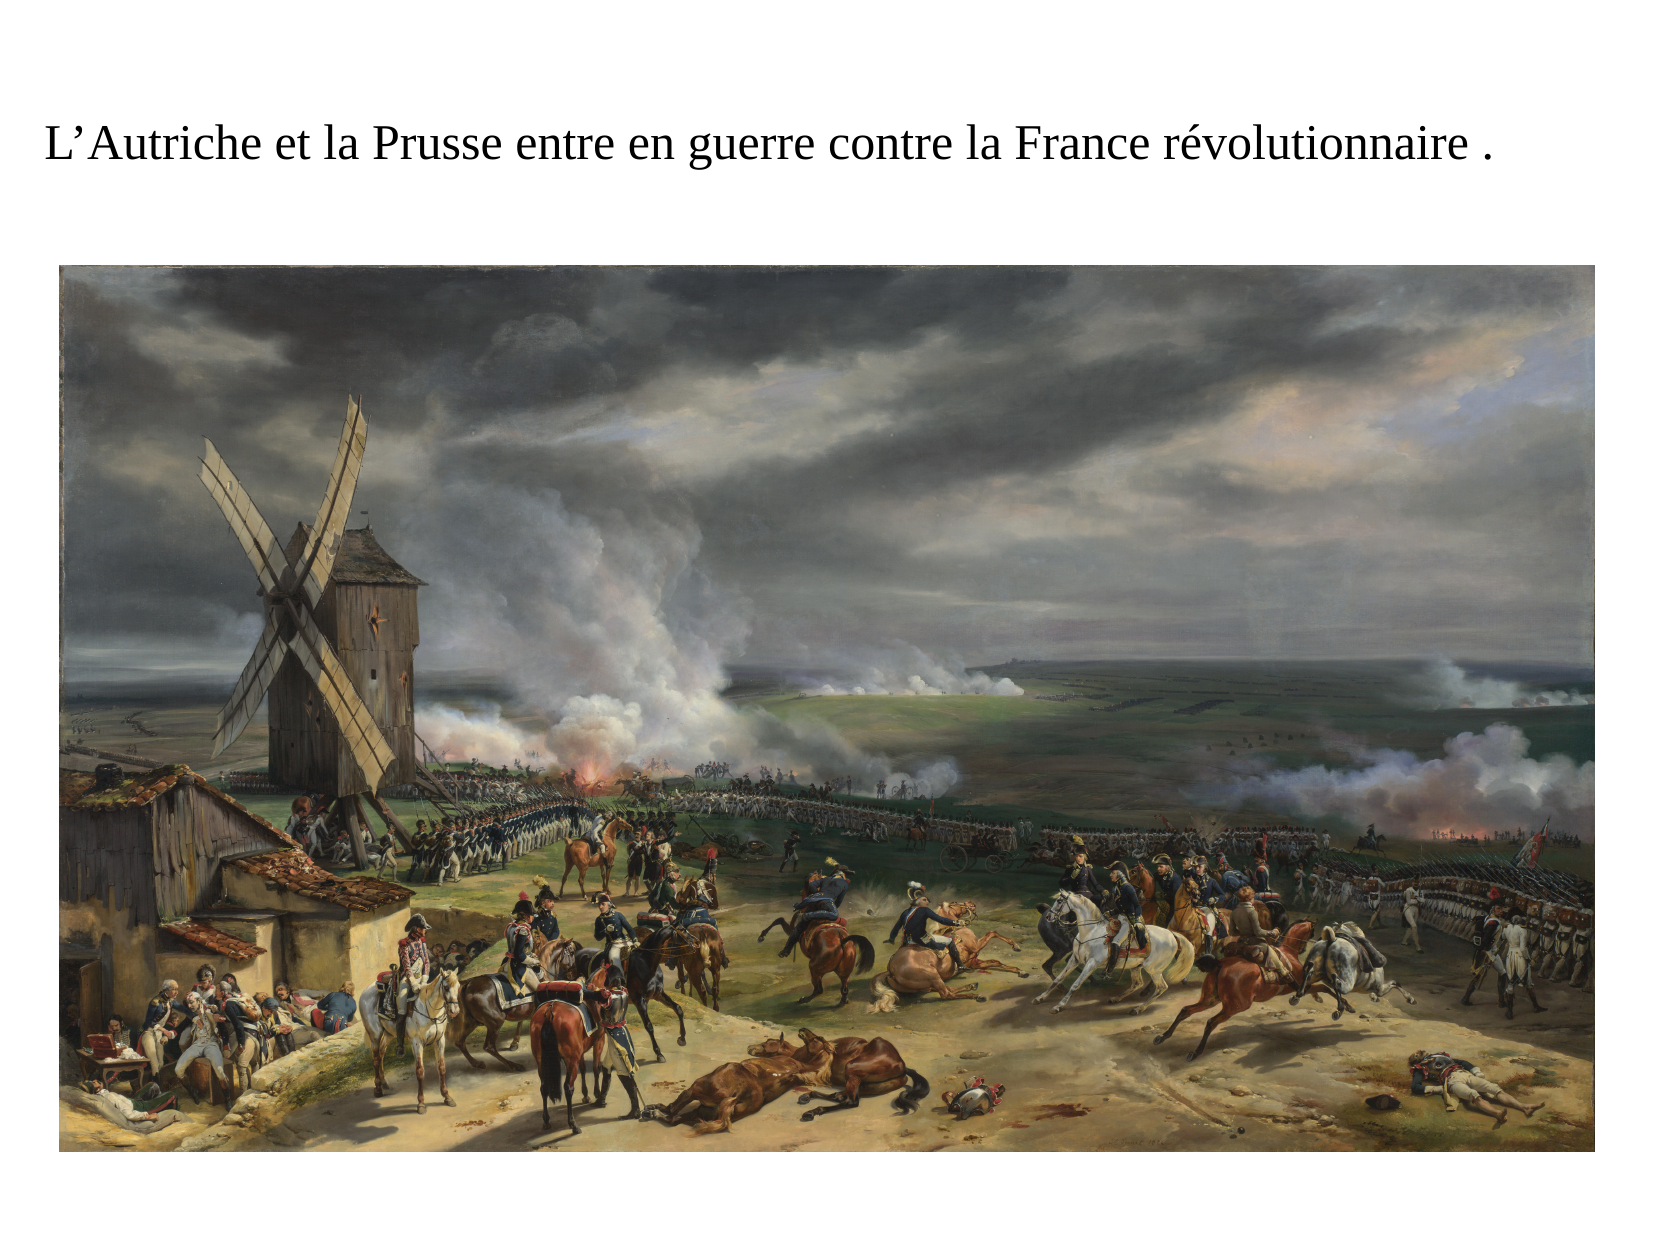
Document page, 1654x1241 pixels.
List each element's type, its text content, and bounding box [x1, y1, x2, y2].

text_box L’Autriche et la Prusse entre en guerre contre la France révolutionnaire . [29, 79, 1644, 355]
picture [59, 265, 1595, 1152]
